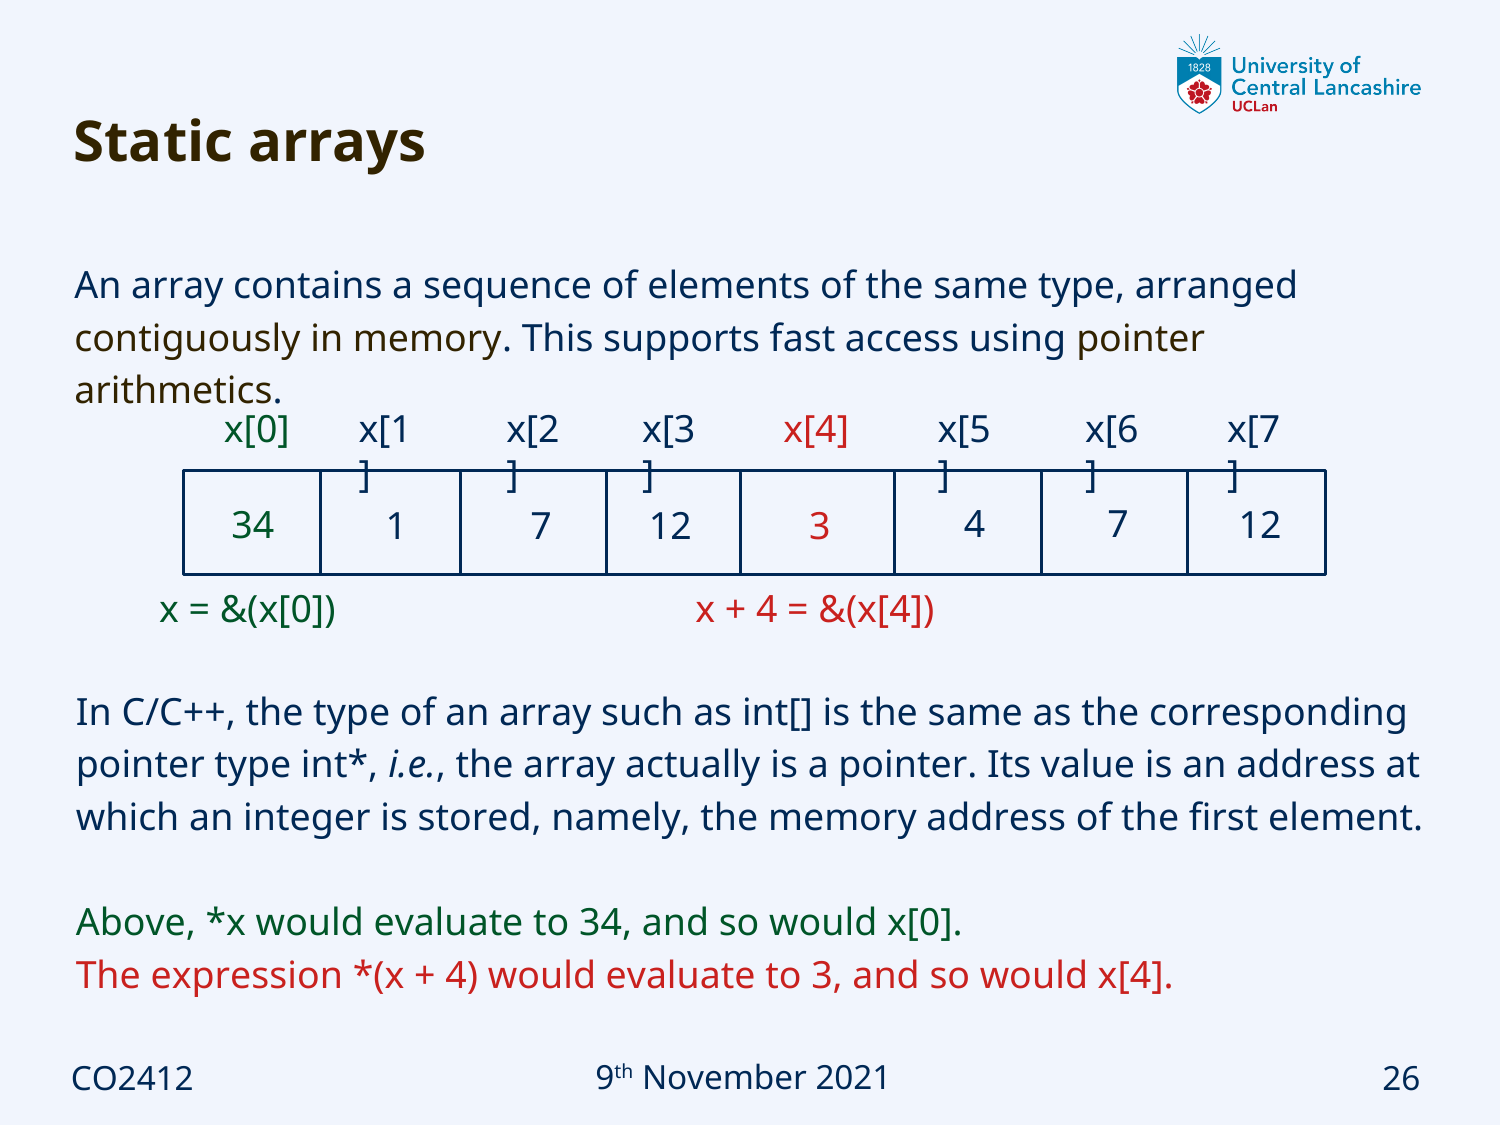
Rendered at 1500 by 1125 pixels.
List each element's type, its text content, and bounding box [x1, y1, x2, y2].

text_box x[0] [209, 397, 315, 458]
text_box 7 [488, 494, 594, 555]
text_box x[3] [627, 397, 723, 458]
picture [1177, 34, 1421, 93]
text_box 12 [1207, 493, 1313, 553]
text_box x[4] [768, 397, 870, 458]
text_box 7 [1065, 493, 1171, 553]
text_box In C/C++, the type of an array such as int[] is the same as the corresponding pointer type int*, i.e., the array actually is a pointer. Its value is an address at which an integer is stored, namely, the memory address of the first element. Above, *x would evaluate to 34, and so would x[0]. The expression *(x + 4) would evaluate to 3, and so would x[4]. [61, 672, 1447, 1004]
text_box x[2] [491, 397, 587, 458]
text_box x = &(x[0]) [130, 577, 364, 638]
text_box x + 4 = &(x[4]) [662, 577, 968, 638]
text_box 34 [200, 494, 306, 554]
text_box 3 [767, 494, 873, 555]
title Static arrays [58, 93, 1475, 186]
text_box 4 [921, 493, 1028, 553]
text_box An array contains a sequence of elements of the same type, arranged contiguously in memory. This supports fast access using pointer arithmetics. [59, 245, 1435, 376]
text_box x[6] [1070, 397, 1166, 458]
text_box x[1] [343, 397, 439, 458]
text_box 1 [343, 494, 449, 555]
text_box x[7] [1212, 397, 1307, 458]
text_box 12 [617, 494, 724, 555]
text_box x[5] [922, 397, 1018, 458]
